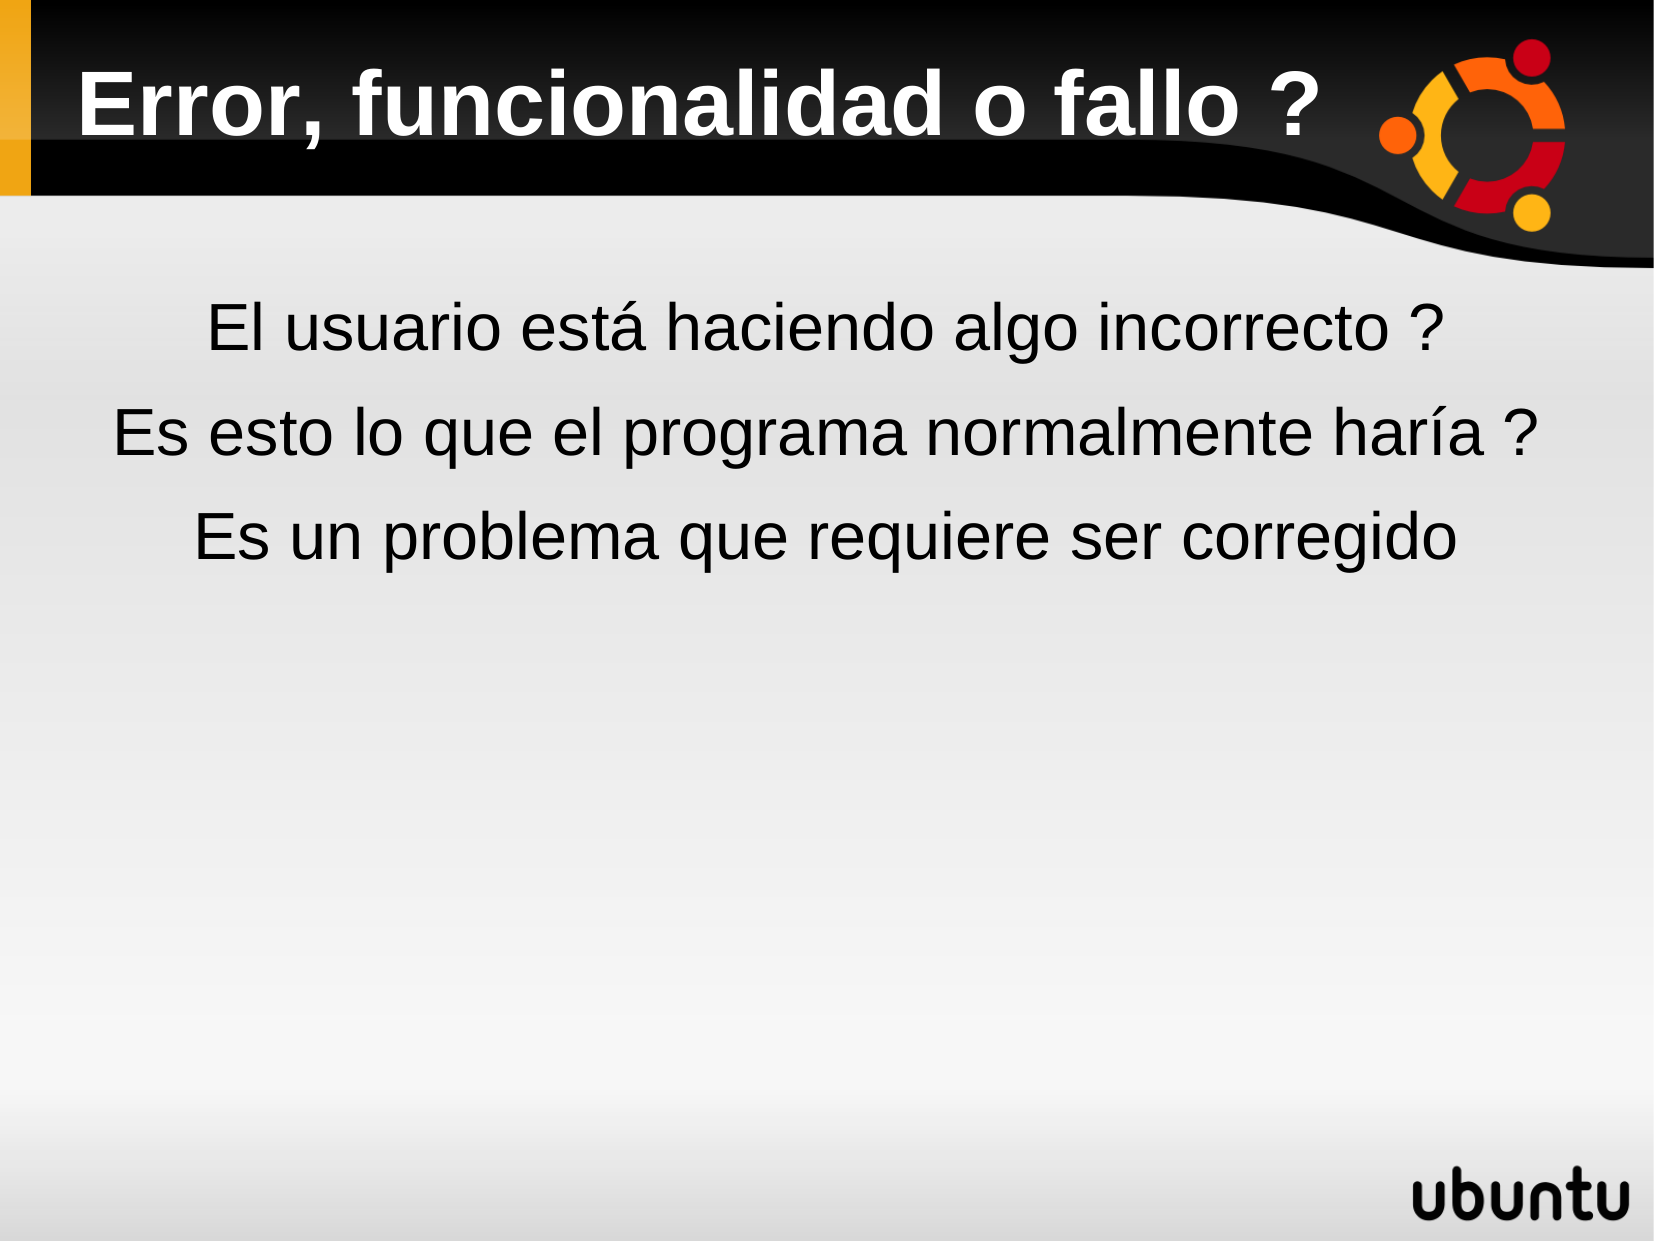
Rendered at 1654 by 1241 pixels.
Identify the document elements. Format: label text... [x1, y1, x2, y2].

list El usuario está haciendo algo incorrecto ? Es esto lo que el programa normalmente haría ? Es un problema que requiere ser corregido [82, 290, 1571, 1109]
picture [0, 0, 1654, 1241]
title Error, funcionalidad o fallo ? [76, 0, 1565, 208]
